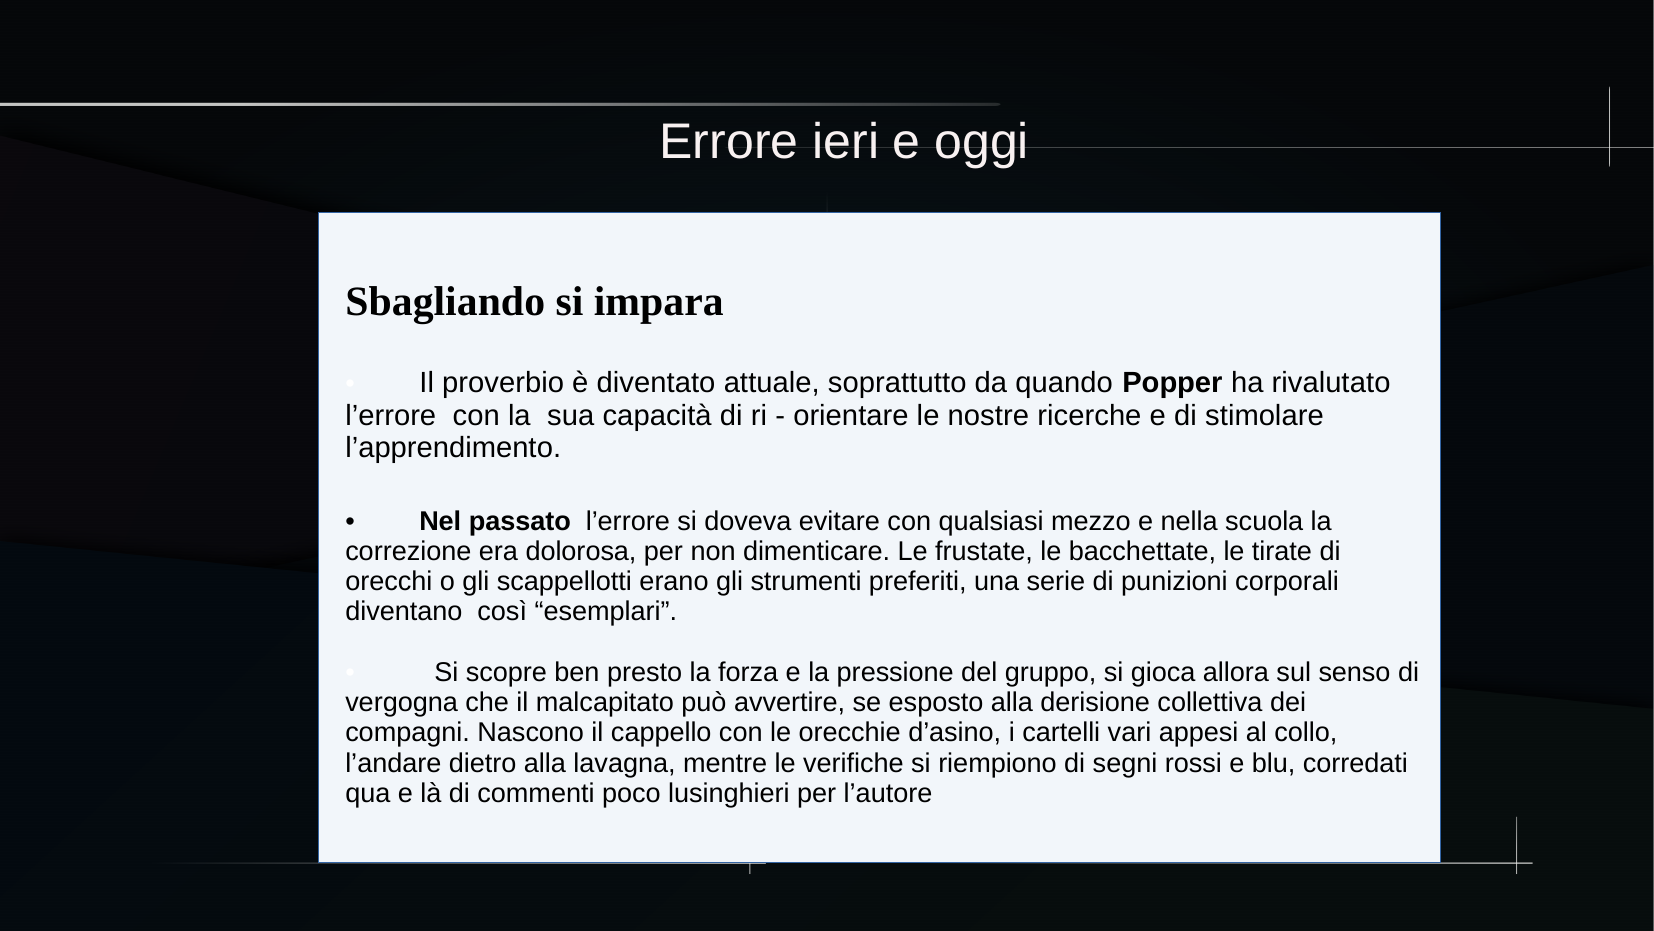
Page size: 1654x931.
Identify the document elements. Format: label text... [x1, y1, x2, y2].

picture [0, 0, 1654, 931]
text_box Sbagliando si impara • Il proverbio è diventato attuale, soprattutto da quando Popper ha rivalutato l’errore con la sua capacità di ri - orientare le nostre ricerche e di stimolare l’apprendimento. • Nel passato l’errore si doveva evitare con qualsiasi mezzo e nella scuola la correzione era dolorosa, per non dimenticare. Le frustate, le bacchettate, le tirate di orecchi o gli scappellotti erano gli strumenti preferiti, una serie di punizioni corporali diventano così “esemplari”. • Si scopre ben presto la forza e la pressione del gruppo, si gioca allora sul senso di vergogna che il malcapitato può avvertire, se esposto alla derisione collettiva dei compagni. Nascono il cappello con le orecchie d’asino, i cartelli vari appesi al collo, l’andare dietro alla lavagna, mentre le verifiche si riempiono di segni rossi e blu, corredati qua e là di commenti poco lusinghieri per l’autore [330, 224, 1441, 863]
text_box [318, 212, 1441, 863]
text_box Errore ieri e oggi [566, 106, 1123, 177]
